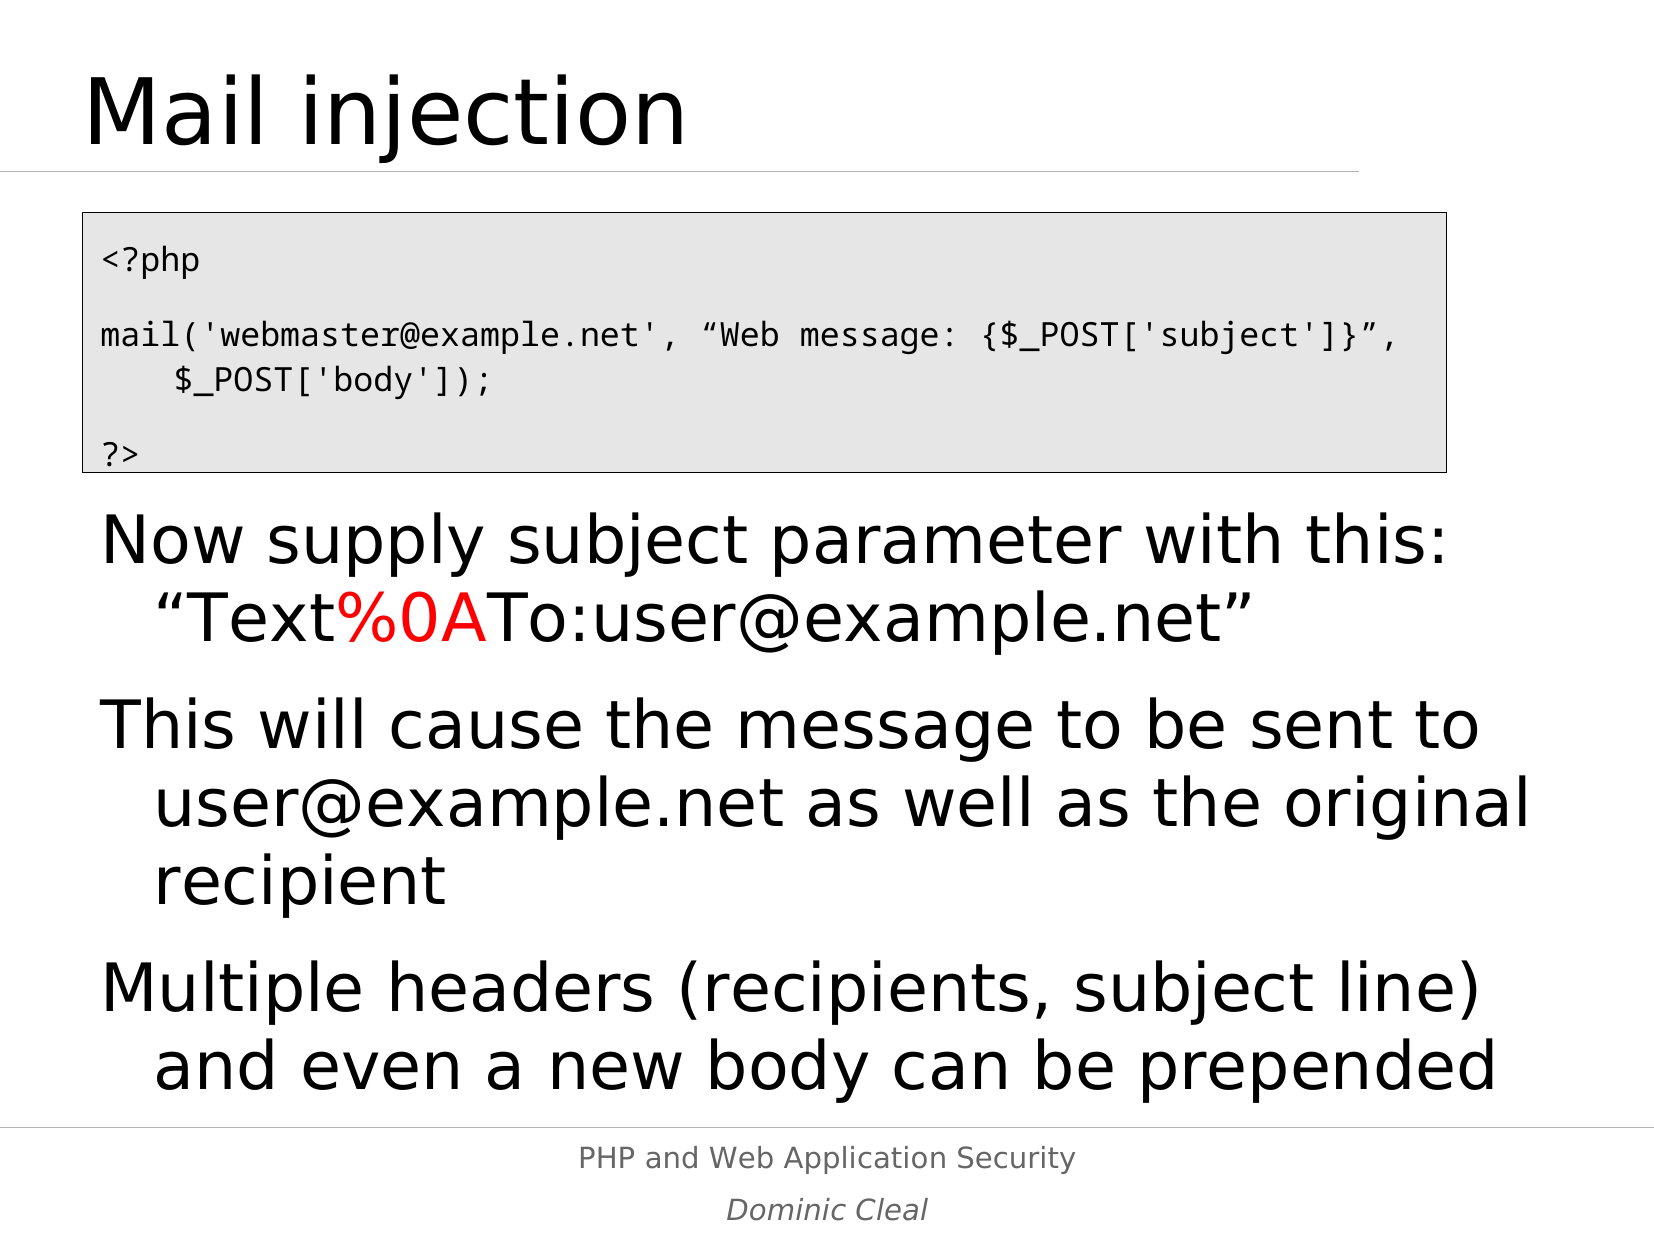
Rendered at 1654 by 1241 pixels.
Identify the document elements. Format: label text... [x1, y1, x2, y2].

title Mail injection [82, 56, 1571, 170]
text_box [82, 212, 1447, 236]
list Now supply subject parameter with this: “Text%0ATo:user@example.net” This will cause the message to be sent to user@example.net as well as the original recipient Multiple headers (recipients, subject line) and even a new body can be prepended [82, 501, 1571, 1106]
list <?php mail('webmaster@example.net', “Web message: {$_POST['subject']}”, $_POST['body']); ?> [82, 236, 1571, 473]
